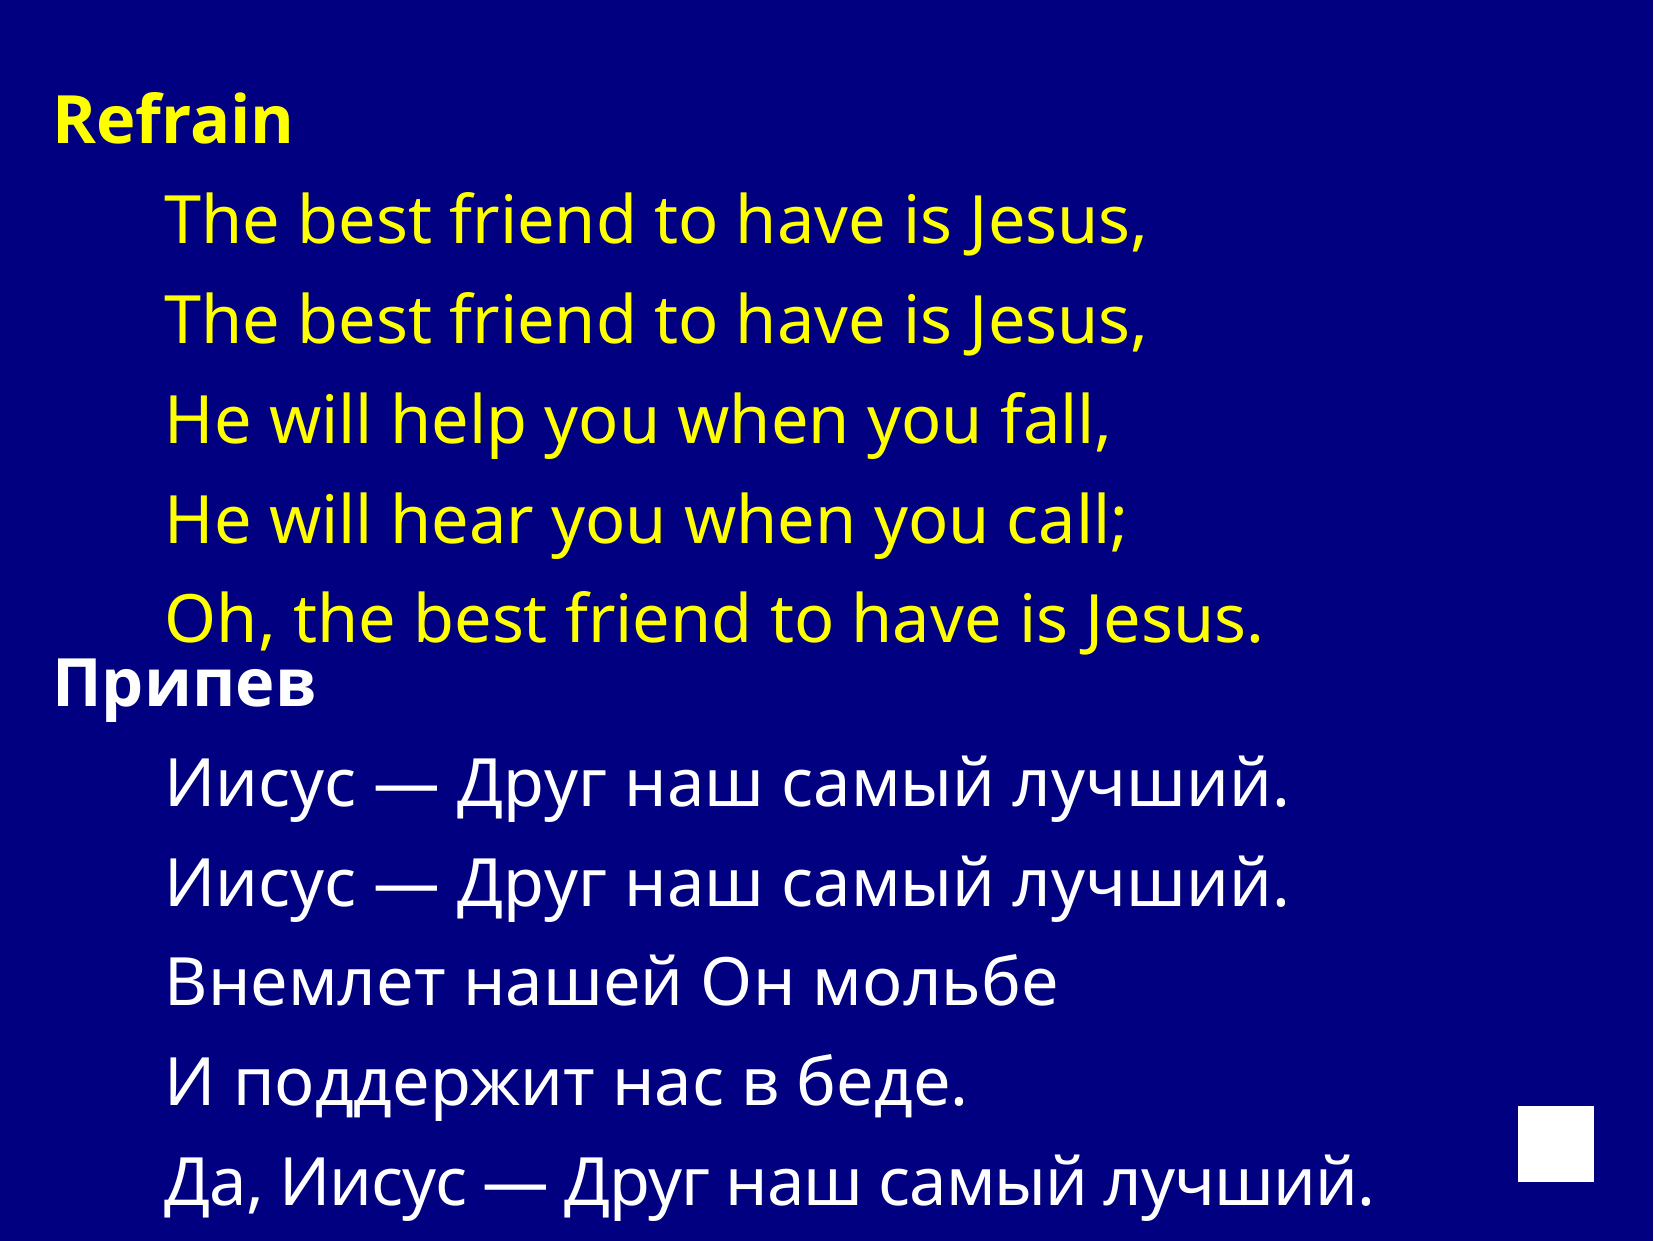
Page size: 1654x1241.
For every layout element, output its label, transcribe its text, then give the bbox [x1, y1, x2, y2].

text_box Refrain The best friend to have is Jesus, The best friend to have is Jesus, He will help you when you fall, He will hear you when you call; Oh, the best friend to have is Jesus. [37, 56, 1653, 618]
text_box Припев Иисус — Друг наш самый лучший. Иисус — Друг наш самый лучший. Внемлет нашей Он мольбе И поддержит нас в беде. Да, Иисус — Друг наш самый лучший. [37, 618, 1653, 1182]
